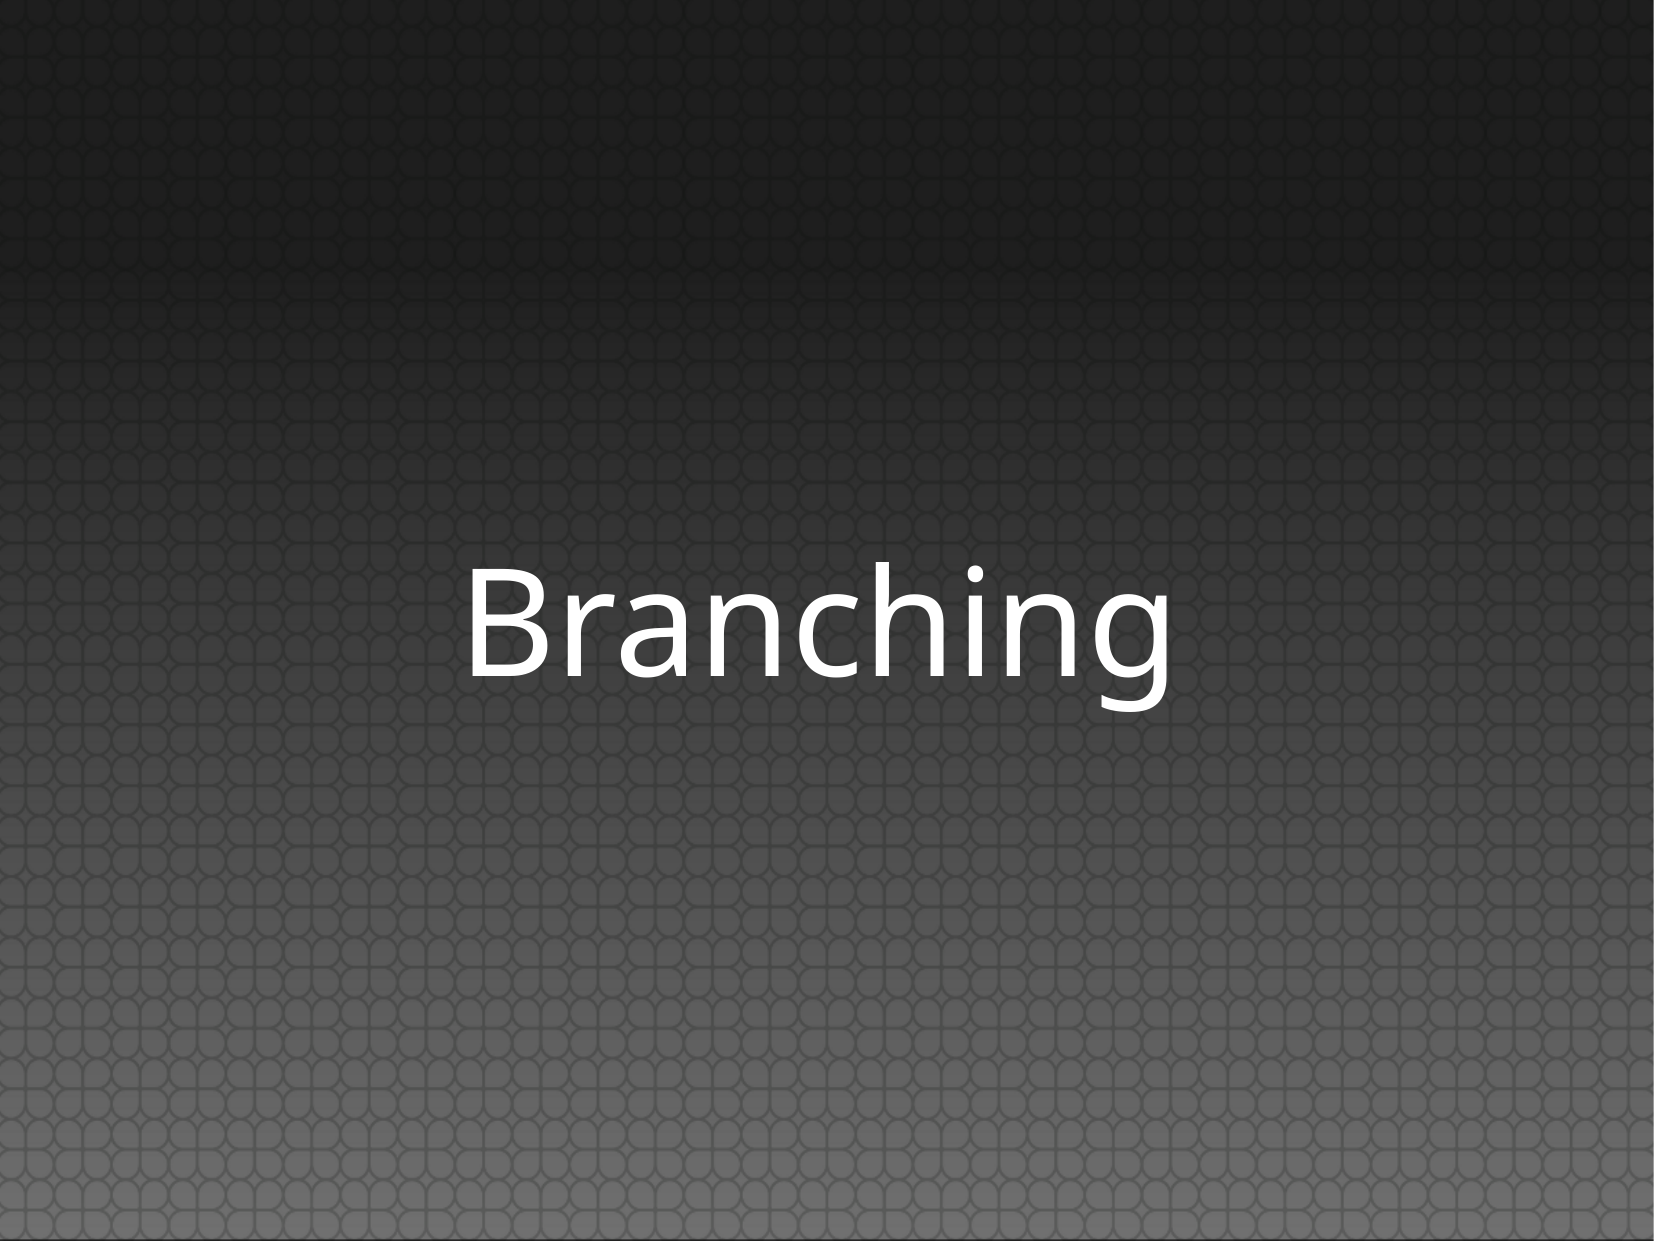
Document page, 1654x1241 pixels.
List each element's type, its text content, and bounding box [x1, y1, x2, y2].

picture [0, 0, 1654, 1241]
title Branching [75, 525, 1564, 713]
